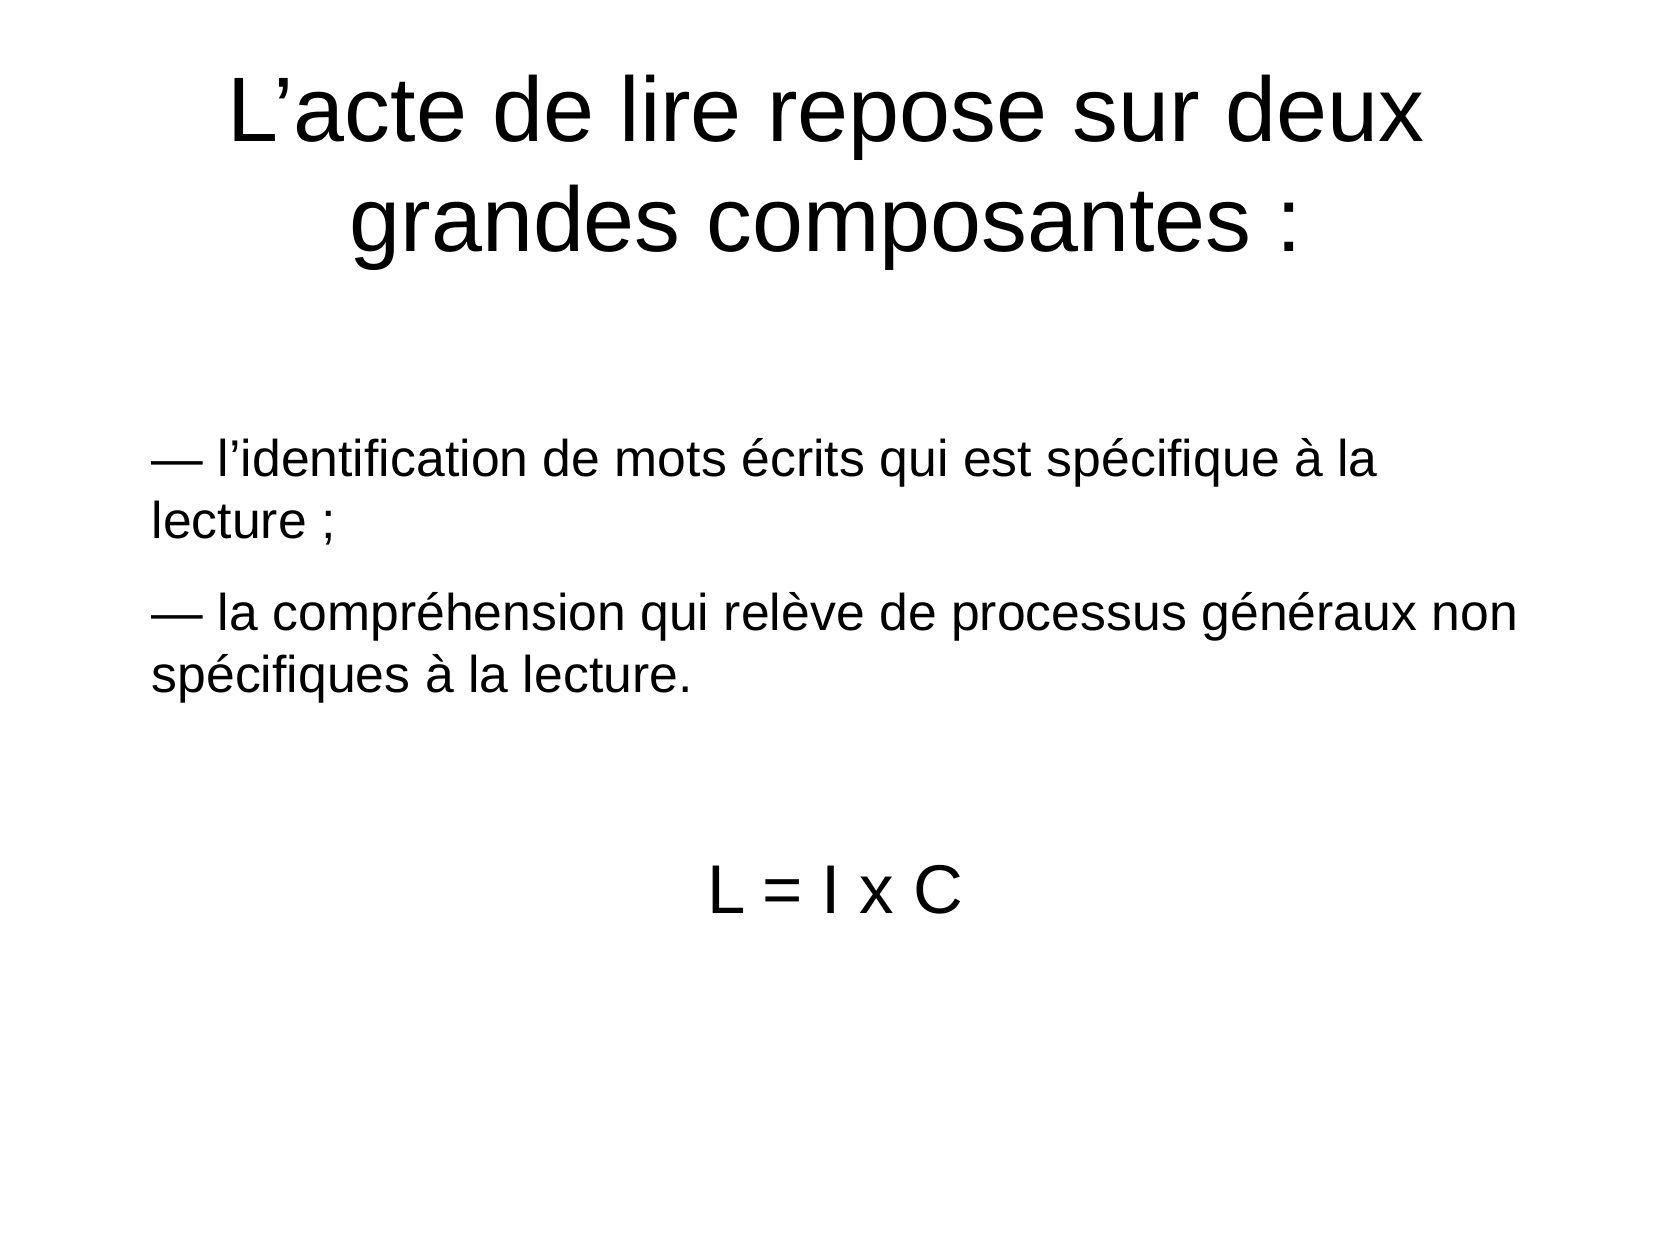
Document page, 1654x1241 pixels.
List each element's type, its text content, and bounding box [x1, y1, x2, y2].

list — l’identification de mots écrits qui est spécifique à la lecture ; — la compréhension qui relève de processus généraux non spécifiques à la lecture. L = I x C [151, 424, 1530, 993]
title L’acte de lire repose sur deux grandes composantes : [82, 49, 1571, 257]
